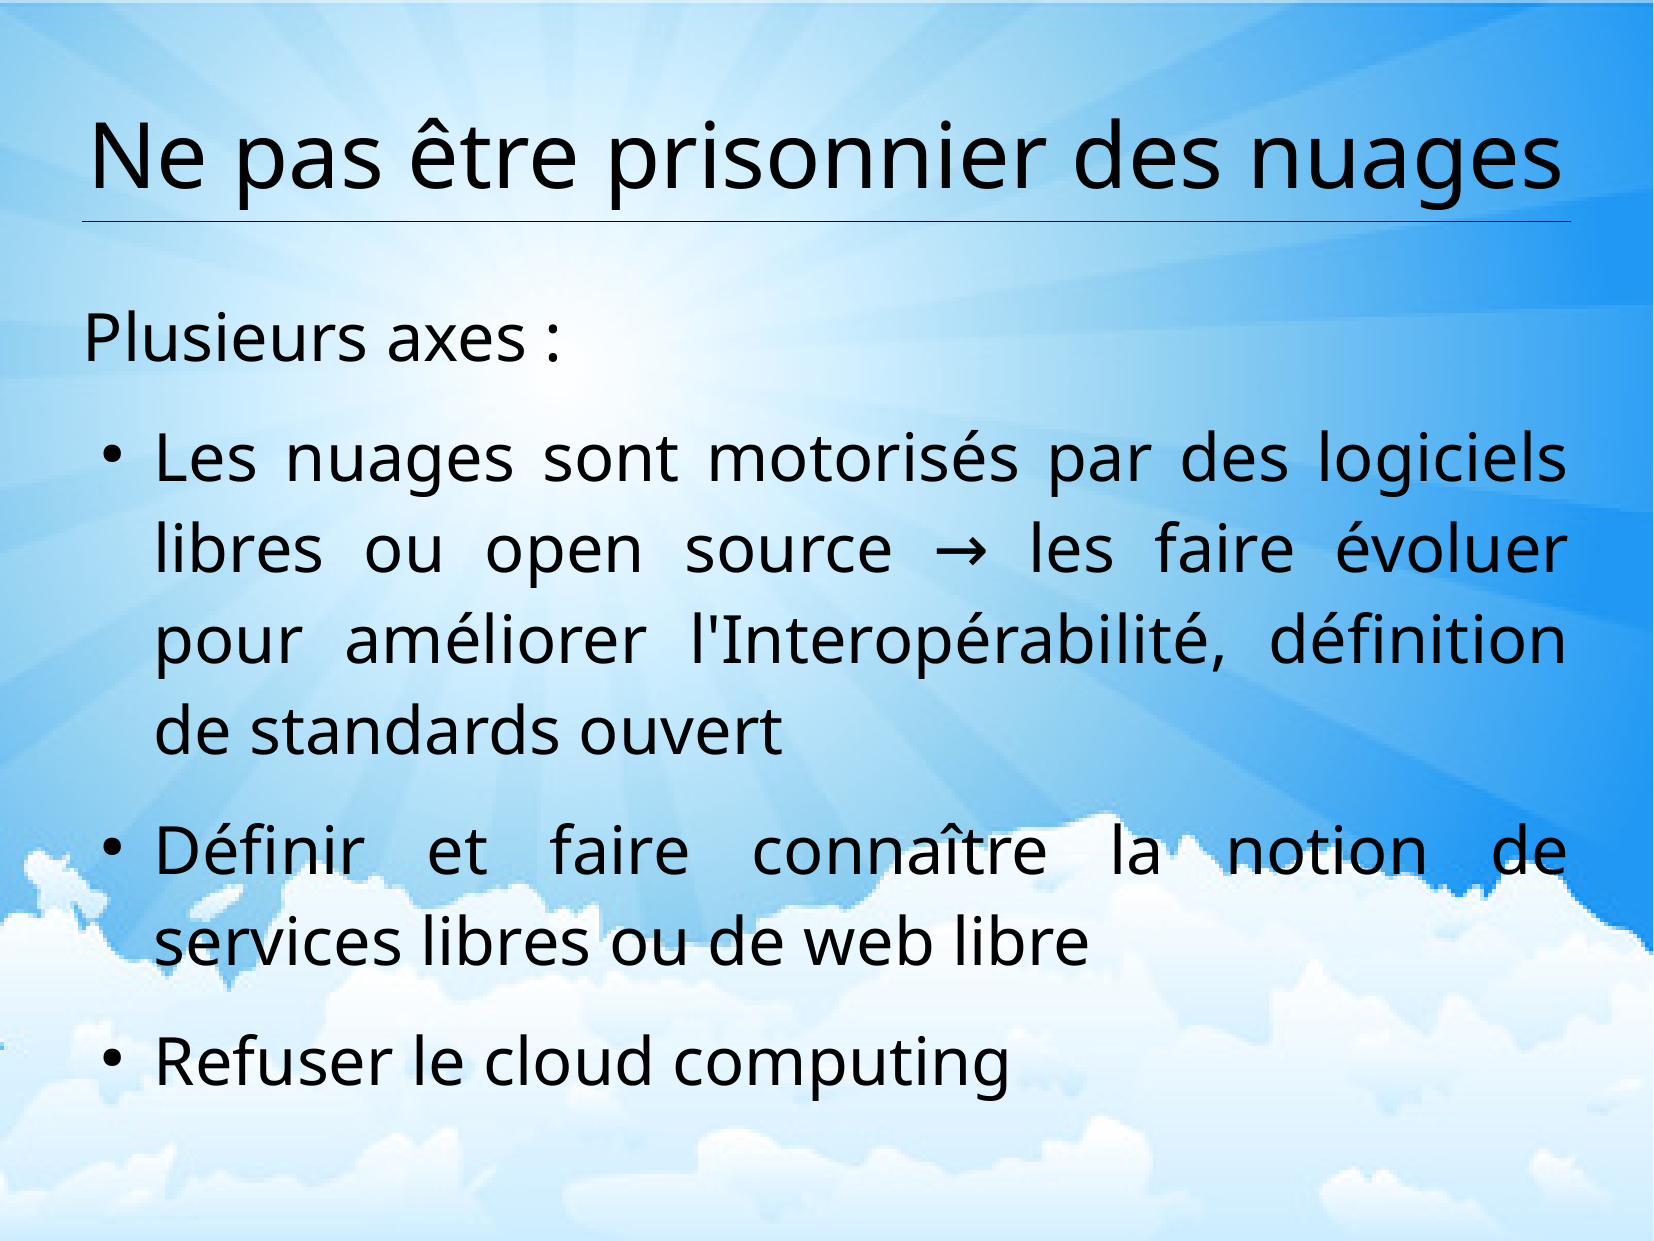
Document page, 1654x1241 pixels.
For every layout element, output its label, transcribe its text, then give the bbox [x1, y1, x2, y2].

title Ne pas être prisonnier des nuages [82, 56, 1571, 250]
picture [0, 0, 1654, 1241]
list Plusieurs axes : Les nuages sont motorisés par des logiciels libres ou open source → les faire évoluer pour améliorer l'Interopérabilité, définition de standards ouvert Définir et faire connaître la notion de services libres ou de web libre Refuser le cloud computing [82, 290, 1571, 1109]
